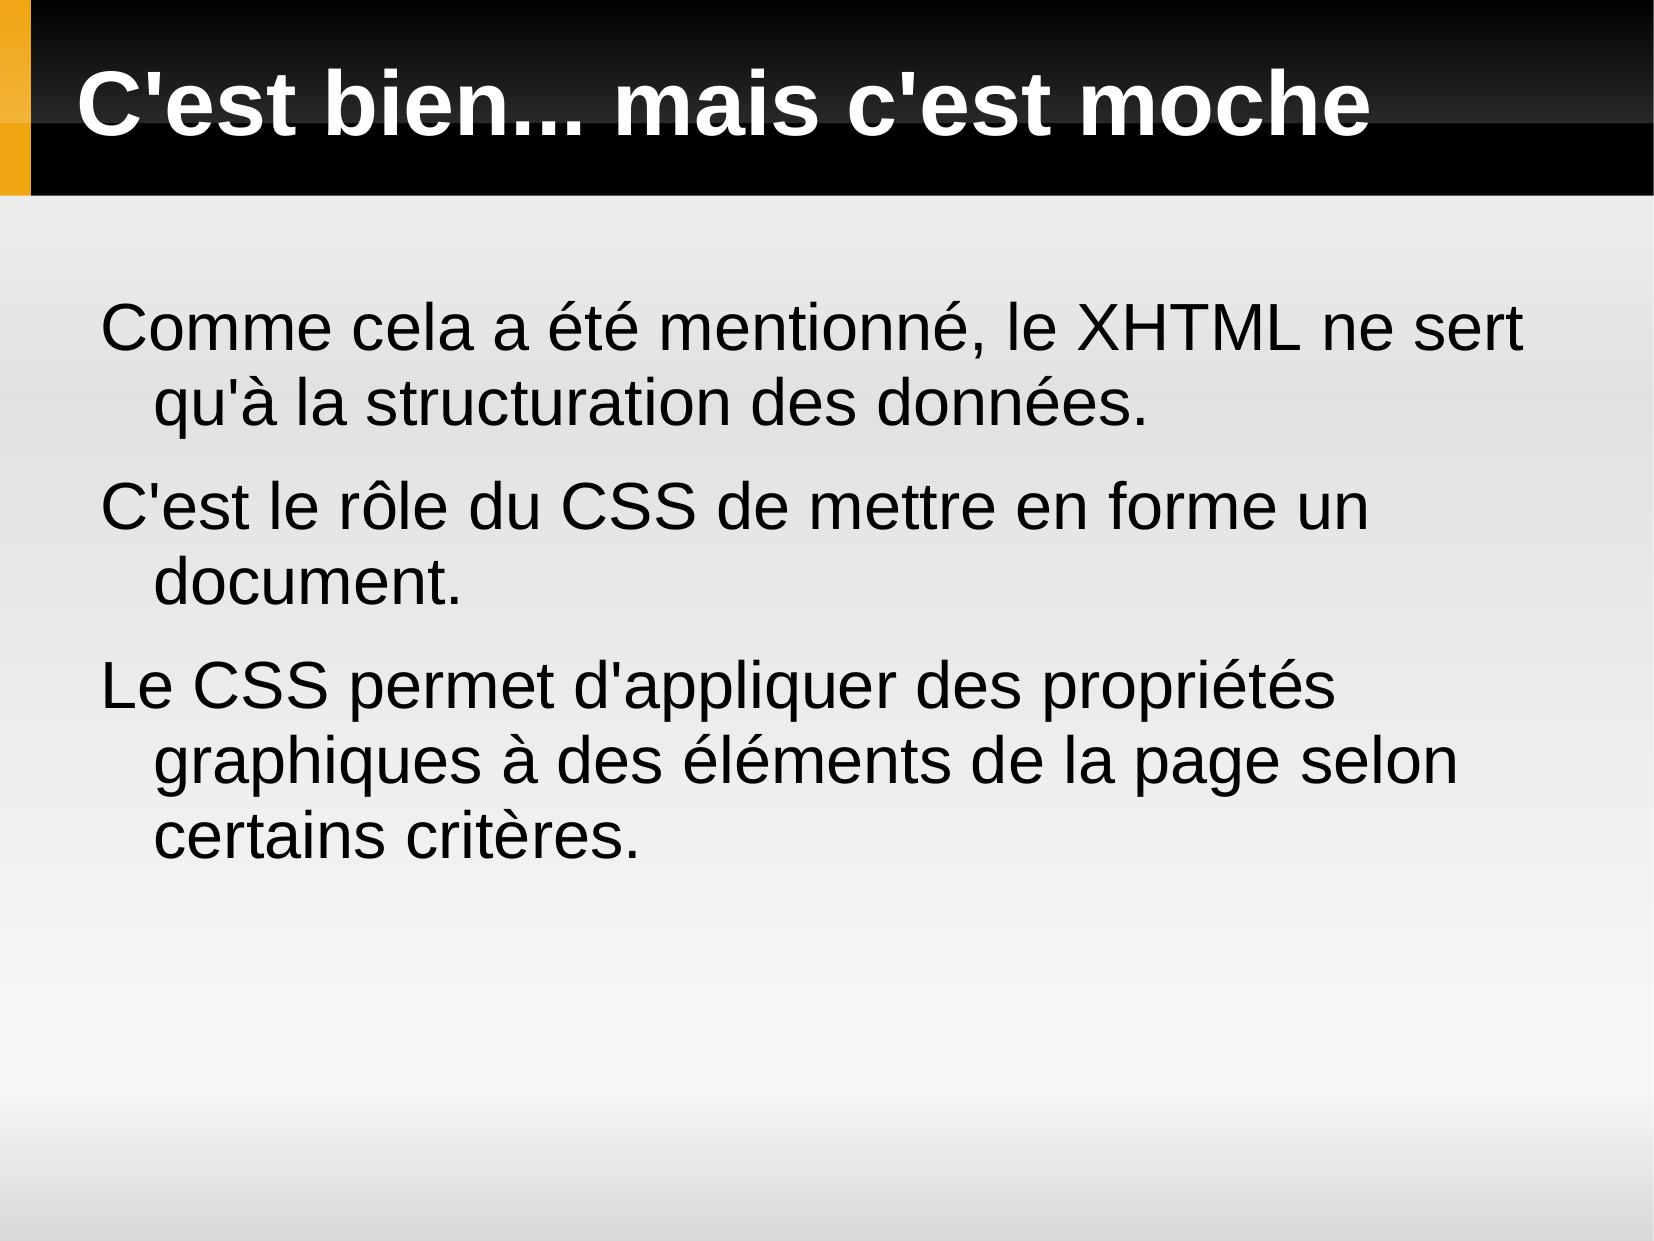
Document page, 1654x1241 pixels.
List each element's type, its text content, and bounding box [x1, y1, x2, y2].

picture [0, 0, 1654, 1241]
list Comme cela a été mentionné, le XHTML ne sert qu'à la structuration des données. C'est le rôle du CSS de mettre en forme un document. Le CSS permet d'appliquer des propriétés graphiques à des éléments de la page selon certains critères. [82, 290, 1571, 1094]
title C'est bien... mais c'est moche [76, 7, 1565, 200]
